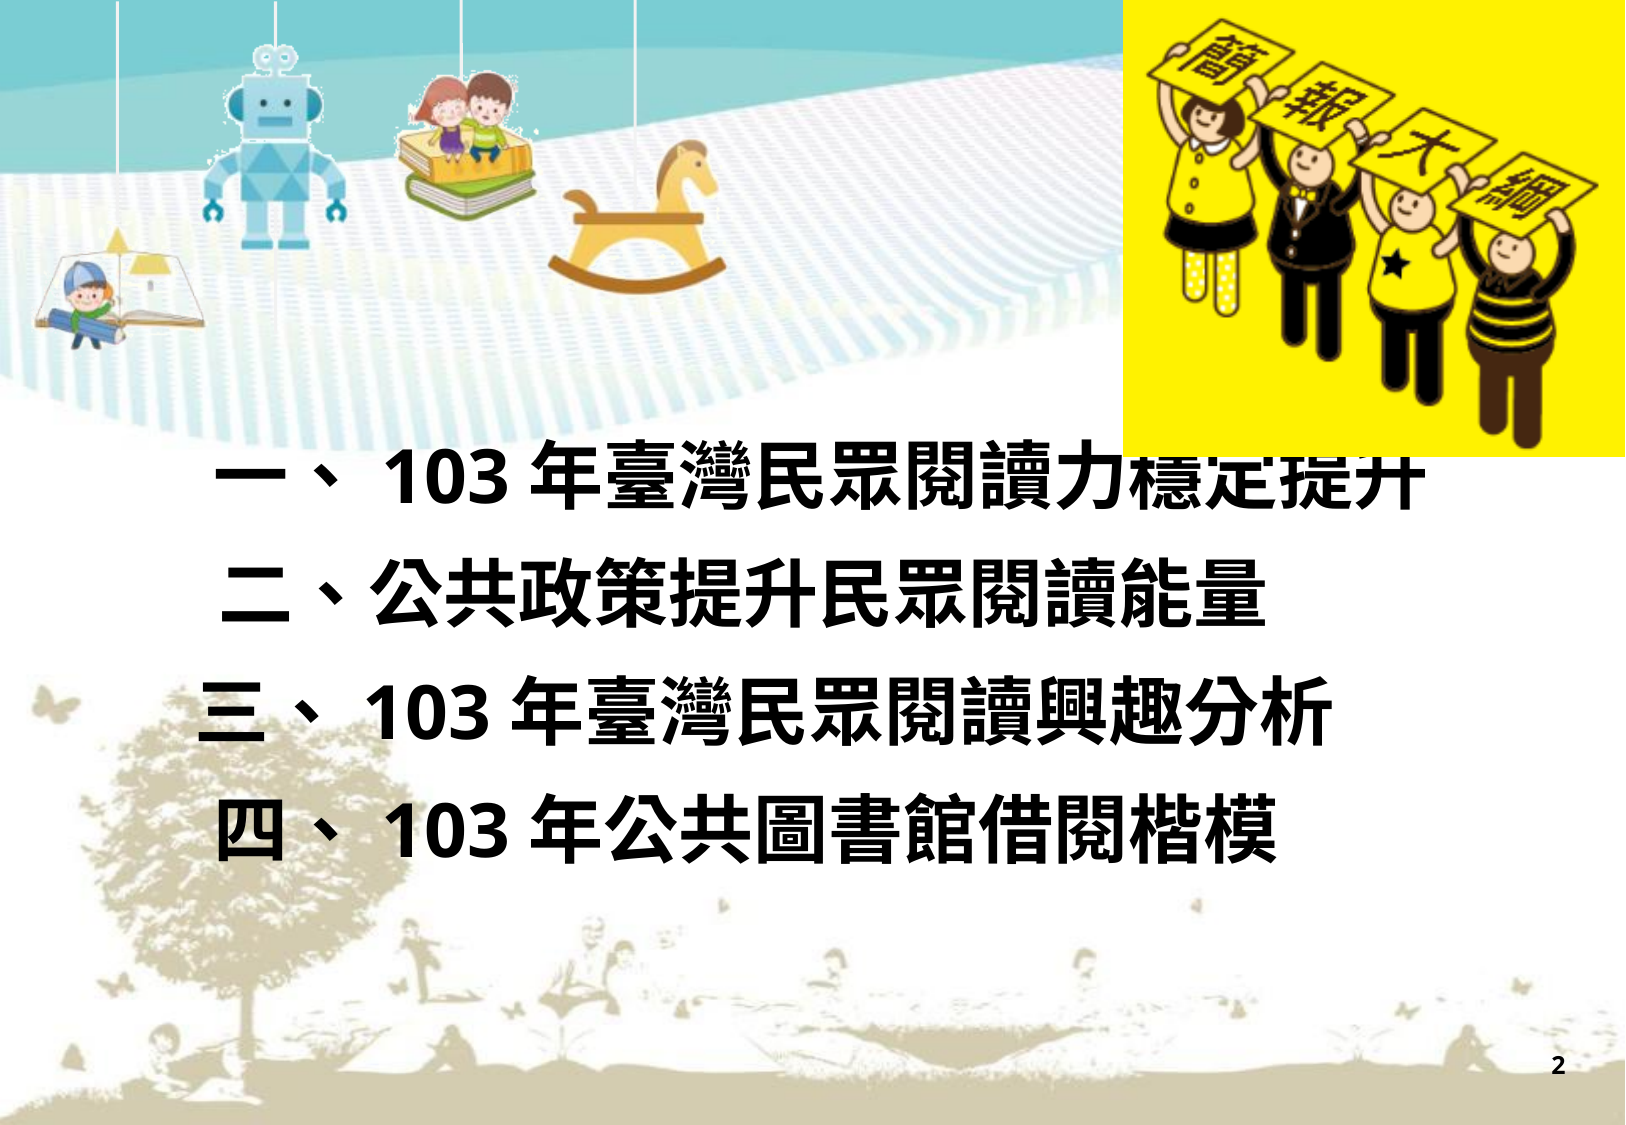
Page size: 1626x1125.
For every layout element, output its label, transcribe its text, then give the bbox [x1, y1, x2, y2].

text_box 四、103年公共圖書館借閱楷模 [198, 775, 1479, 881]
text_box 三、103年臺灣民眾閱讀興趣分析 [179, 657, 1349, 763]
text_box 二、公共政策提升民眾閱讀能量 [204, 539, 1284, 644]
text_box 一、103年臺灣民眾閱讀力穩定提升 [198, 421, 1498, 526]
picture [0, 0, 1625, 1125]
